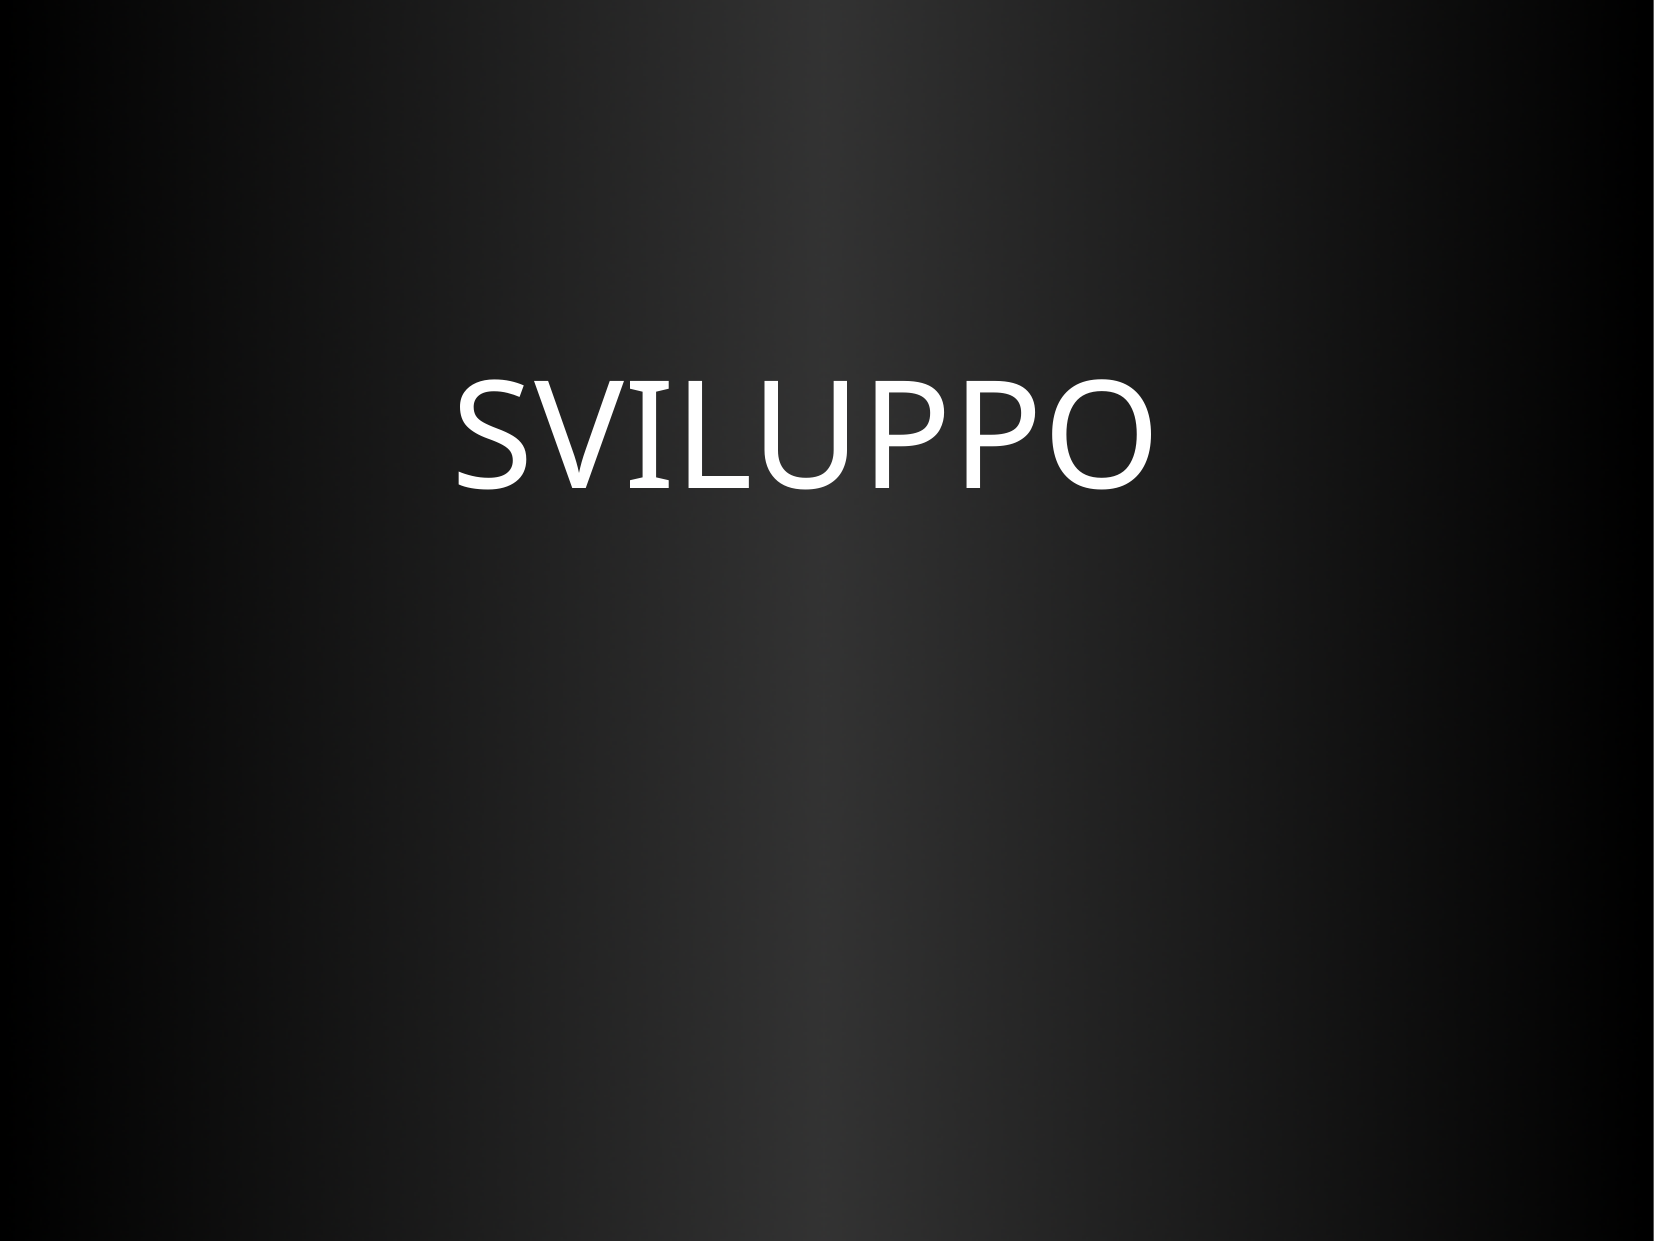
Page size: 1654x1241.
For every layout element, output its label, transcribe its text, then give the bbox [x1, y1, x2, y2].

picture [0, 0, 1654, 1241]
text_box SVILUPPO [110, 320, 1502, 504]
